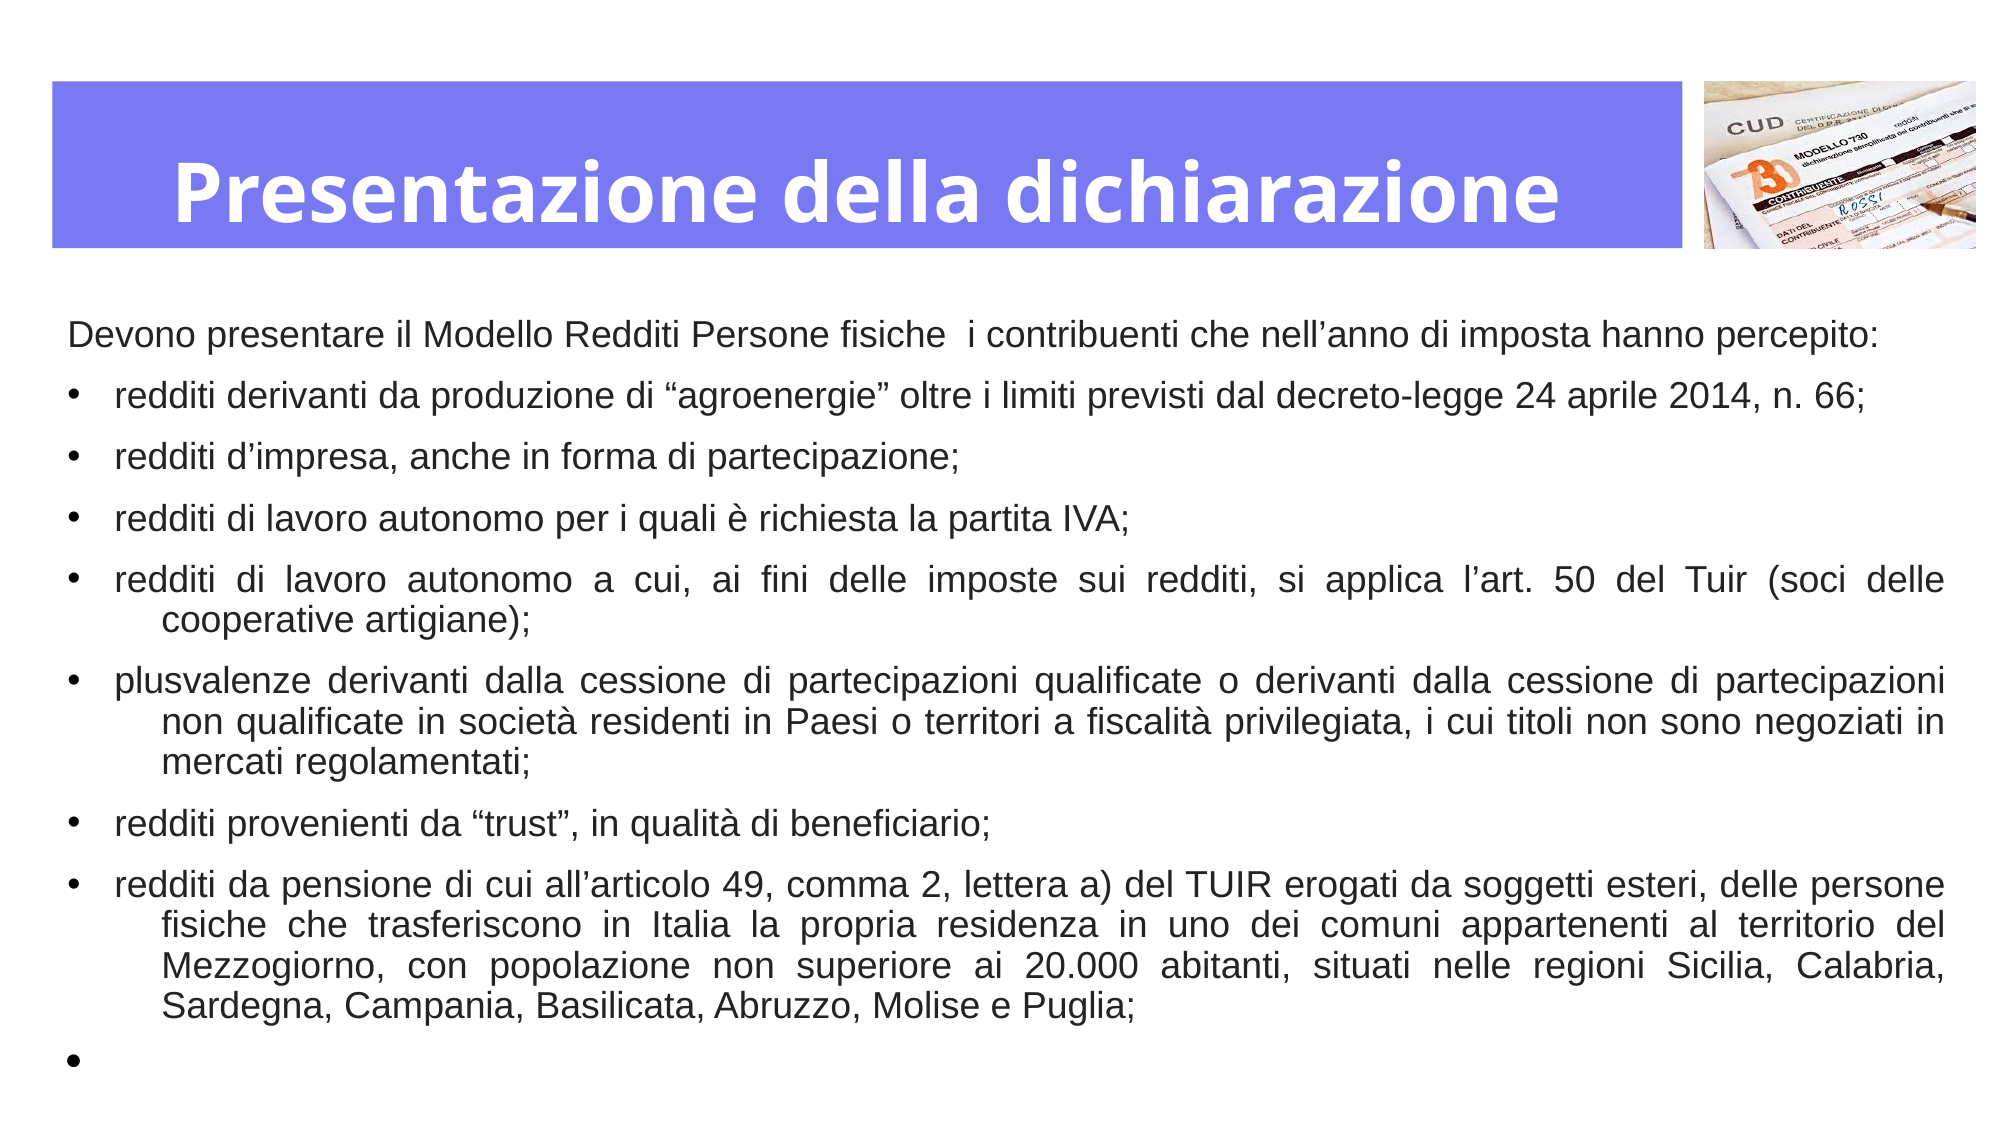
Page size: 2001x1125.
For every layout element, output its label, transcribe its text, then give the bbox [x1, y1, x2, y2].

subtitle Devono presentare il Modello Redditi Persone fisiche i contribuenti che nell’anno di imposta hanno percepito: redditi derivanti da produzione di “agroenergie” oltre i limiti previsti dal decreto-legge 24 aprile 2014, n. 66; redditi d’impresa, anche in forma di partecipazione; redditi di lavoro autonomo per i quali è richiesta la partita IVA; redditi di lavoro autonomo a cui, ai fini delle imposte sui redditi, si applica l’art. 50 del Tuir (soci delle cooperative artigiane); plusvalenze derivanti dalla cessione di partecipazioni qualificate o derivanti dalla cessione di partecipazioni non qualificate in società residenti in Paesi o territori a fiscalità privilegiata, i cui titoli non sono negoziati in mercati regolamentati; redditi provenienti da “trust”, in qualità di beneficiario; redditi da pensione di cui all’articolo 49, comma 2, lettera a) del TUIR erogati da soggetti esteri, delle persone fisiche che trasferiscono in Italia la propria residenza in uno dei comuni appartenenti al territorio del Mezzogiorno, con popolazione non superiore ai 20.000 abitanti, situati nelle regioni Sicilia, Calabria, Sardegna, Campania, Basilicata, Abruzzo, Molise e Puglia; [52, 307, 1961, 1091]
picture [1704, 81, 1976, 249]
title Presentazione della dichiarazione [52, 81, 1683, 249]
